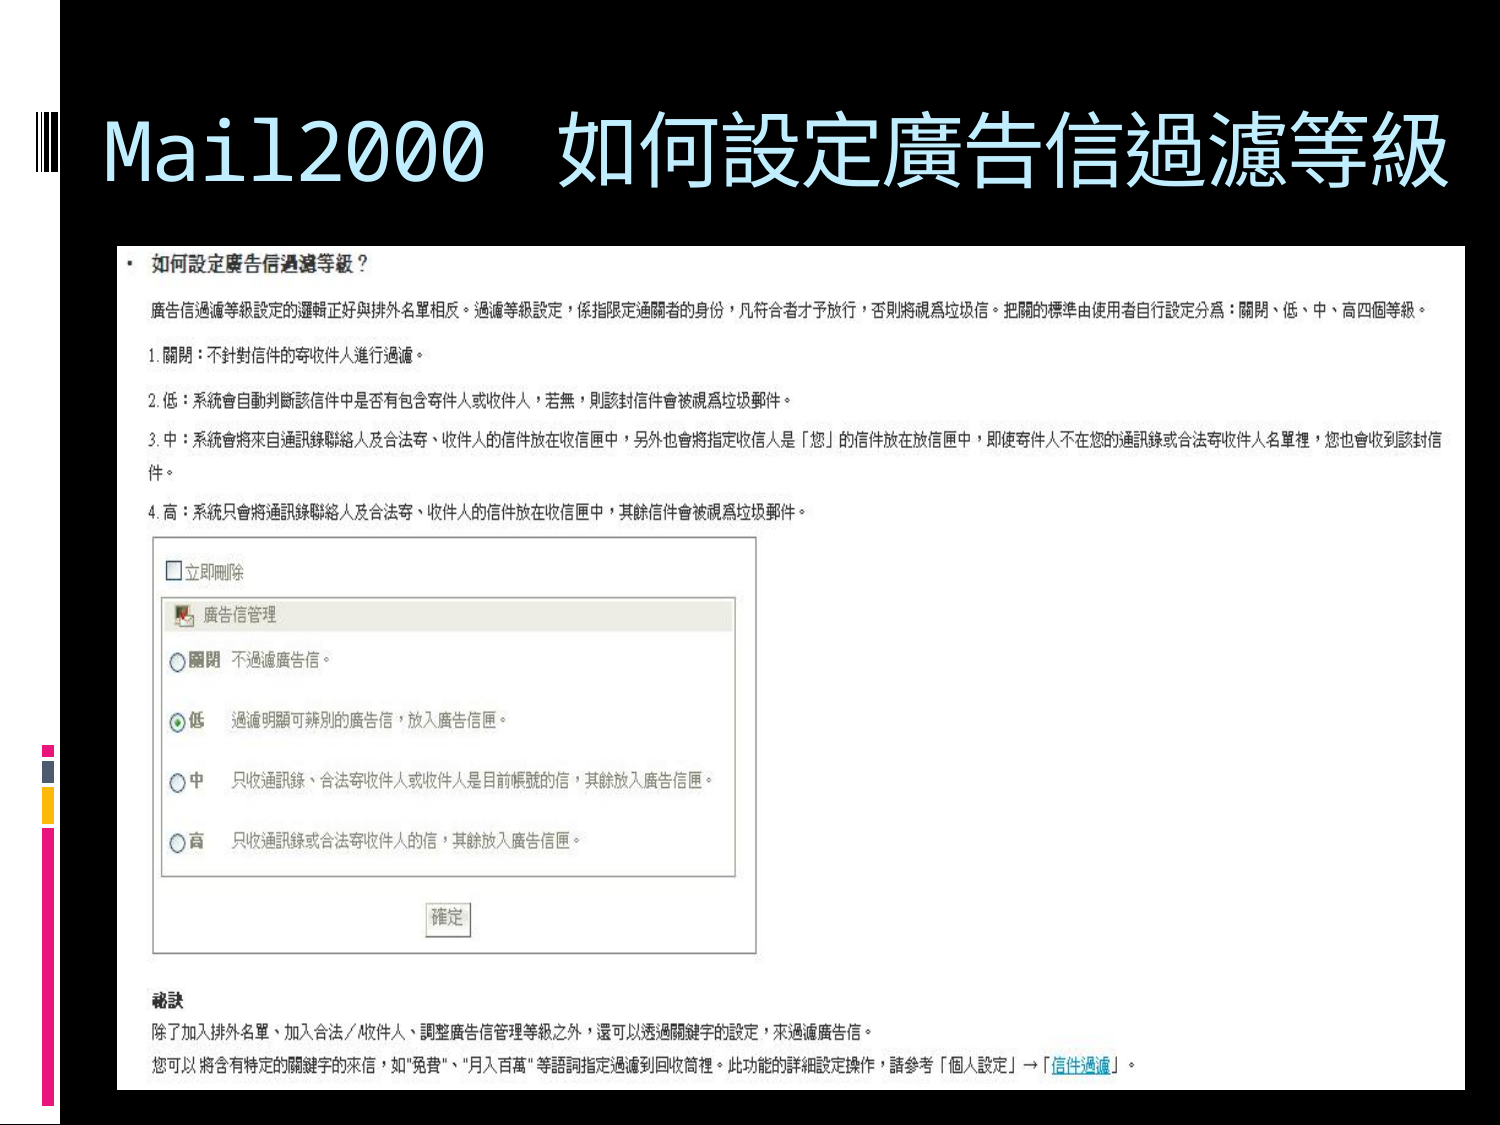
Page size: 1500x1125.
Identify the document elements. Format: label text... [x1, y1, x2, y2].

picture [117, 246, 1465, 1090]
title Mail2000 如何設定廣告信過濾等級 [88, 90, 1471, 209]
